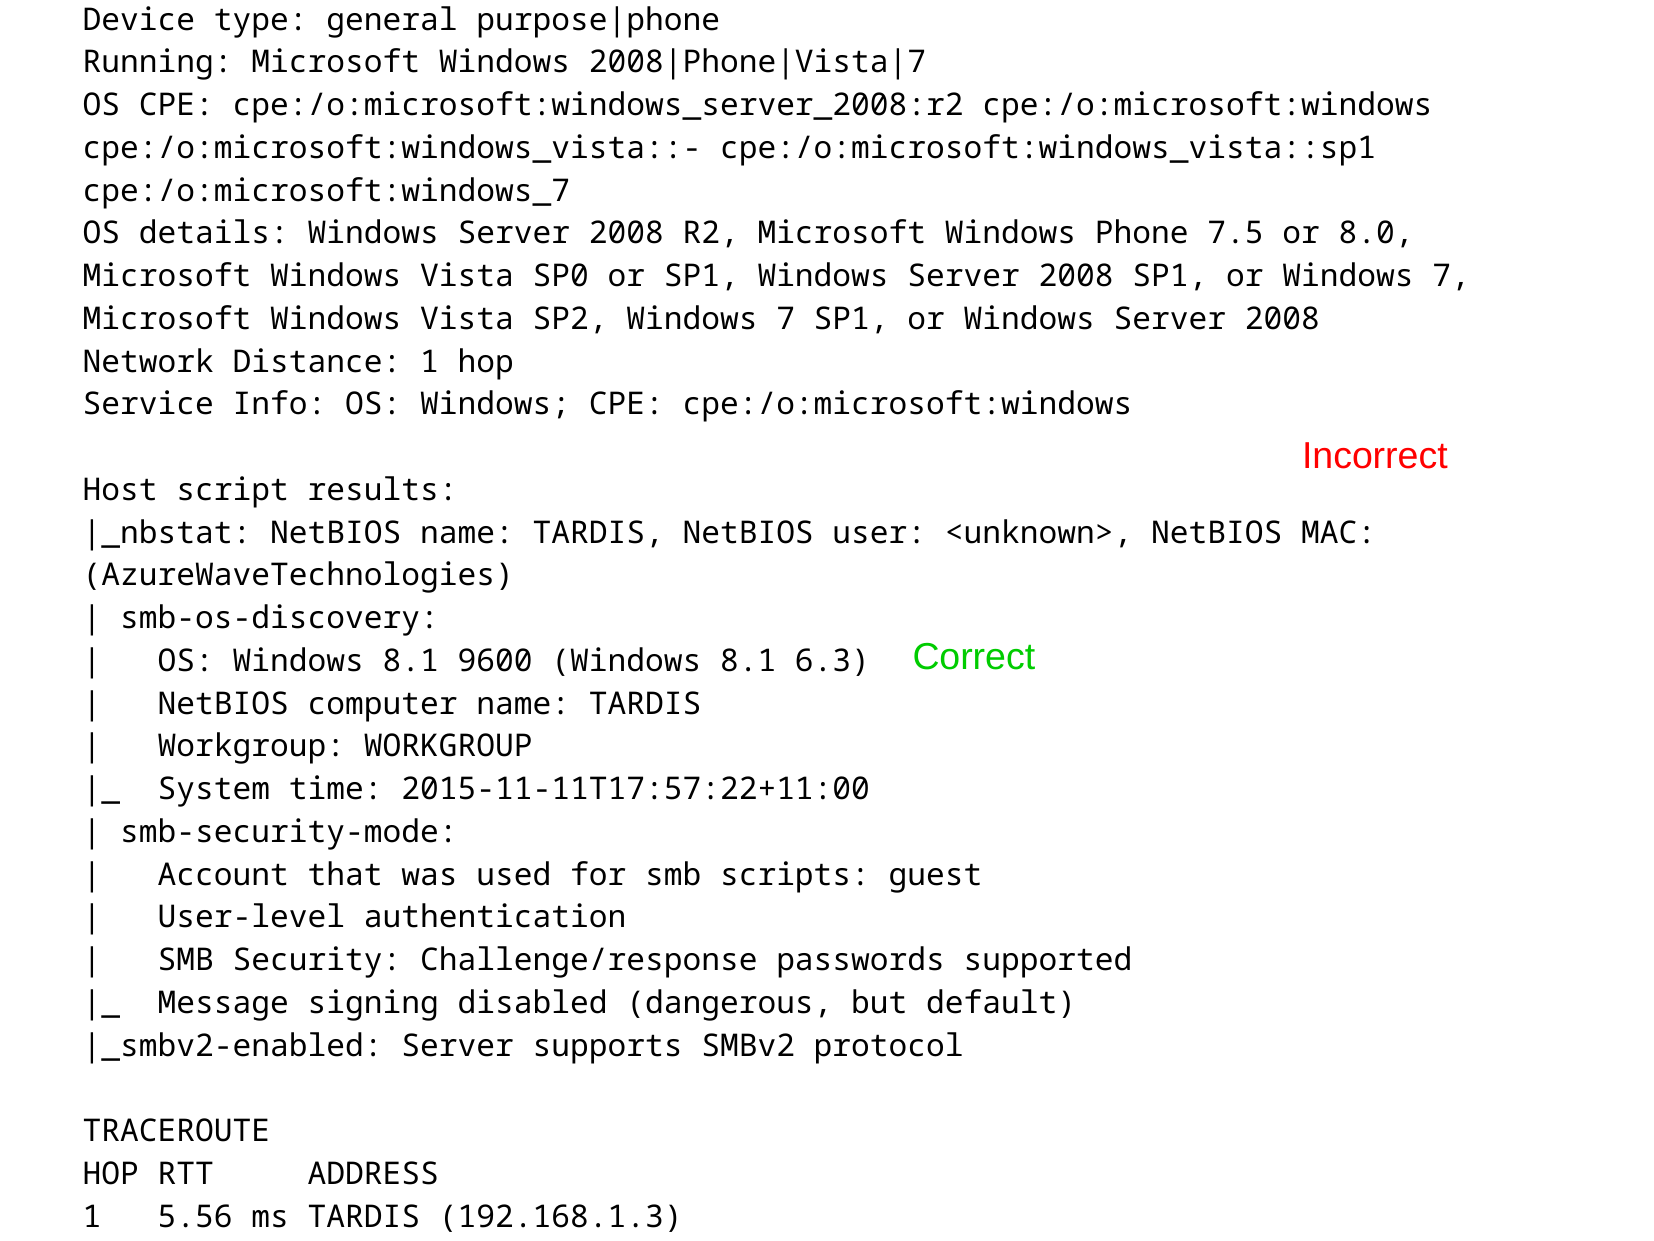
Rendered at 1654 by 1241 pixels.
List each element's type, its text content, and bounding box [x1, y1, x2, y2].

text_box Incorrect [1287, 427, 1548, 485]
text_box Correct [897, 628, 1075, 686]
subtitle MAC Address: (AzureWaveTechnologies) Warning: OSScan results may be unreliable because we could not find at least 1 open and 1 closed port Device type: general purpose|phone Running: Microsoft Windows 2008|Phone|Vista|7 OS CPE: cpe:/o:microsoft:windows_server_2008:r2 cpe:/o:microsoft:windows cpe:/o:microsoft:windows_vista::- cpe:/o:microsoft:windows_vista::sp1 cpe:/o:microsoft:windows_7 OS details: Windows Server 2008 R2, Microsoft Windows Phone 7.5 or 8.0, Microsoft Windows Vista SP0 or SP1, Windows Server 2008 SP1, or Windows 7, Microsoft Windows Vista SP2, Windows 7 SP1, or Windows Server 2008 Network Distance: 1 hop Service Info: OS: Windows; CPE: cpe:/o:microsoft:windows Host script results: |_nbstat: NetBIOS name: TARDIS, NetBIOS user: <unknown>, NetBIOS MAC: (AzureWaveTechnologies) | smb-os-discovery: | OS: Windows 8.1 9600 (Windows 8.1 6.3) | NetBIOS computer name: TARDIS | Workgroup: WORKGROUP |_ System time: 2015-11-11T17:57:22+11:00 | smb-security-mode: | Account that was used for smb scripts: guest | User-level authentication | SMB Security: Challenge/response passwords supported |_ Message signing disabled (dangerous, but default) |_smbv2-enabled: Server supports SMBv2 protocol TRACEROUTE HOP RTT ADDRESS 1 5.56 ms TARDIS (192.168.1.3) OS and Service detection performed. Please report any incorrect results at http://nmap.org/submit/ . Nmap done: 1 IP address (1 host up) scanned in 183.29 seconds [82, 59, 1571, 1217]
